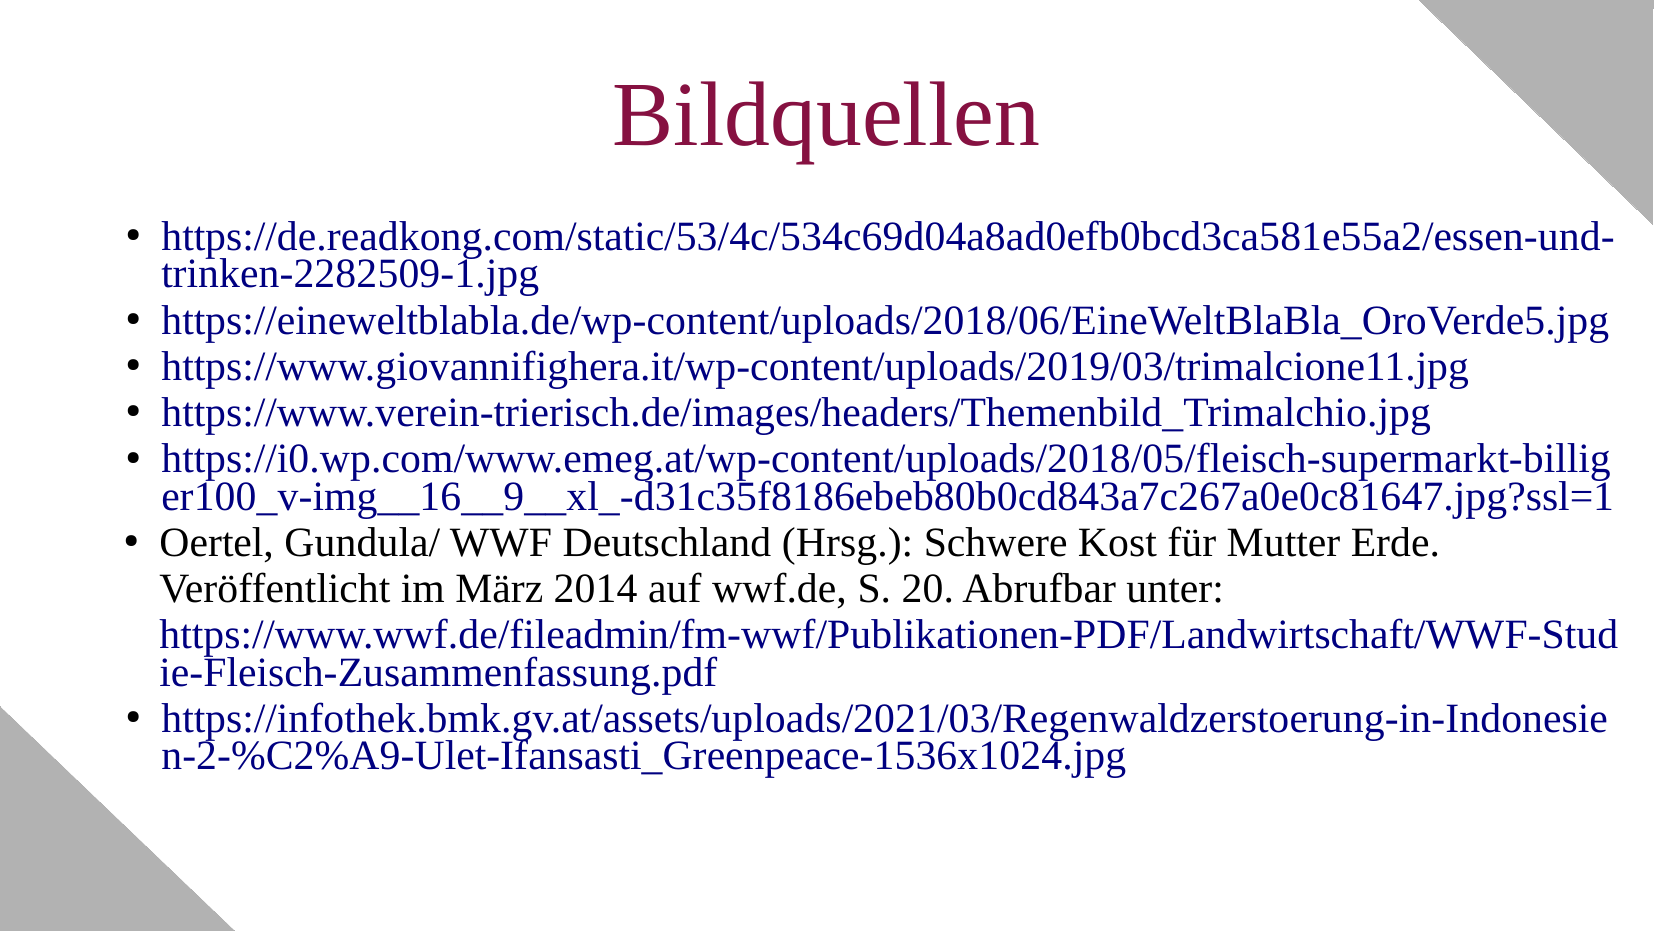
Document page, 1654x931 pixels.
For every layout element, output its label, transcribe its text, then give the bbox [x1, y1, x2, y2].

text_box [1419, 0, 1654, 225]
title Bildquellen [82, 37, 1571, 159]
text_box [0, 706, 235, 931]
text_box https://de.readkong.com/static/53/4c/534c69d04a8ad0efb0bcd3ca581e55a2/essen-und-trinken-2282509-1.jpg https://eineweltblabla.de/wp-content/uploads/2018/06/EineWeltBlaBla_OroVerde5.jpg https://www.giovannifighera.it/wp-content/uploads/2019/03/trimalcione11.jpg https://www.verein-trierisch.de/images/headers/Themenbild_Trimalchio.jpg https://i0.wp.com/www.emeg.at/wp-content/uploads/2018/05/fleisch-supermarkt-billiger100_v-img__16__9__xl_-d31c35f8186ebeb80b0cd843a7c267a0e0c81647.jpg?ssl=1 Oertel, Gundula/ WWF Deutschland (Hrsg.): Schwere Kost für Mutter Erde. Veröffentlicht im März 2014 auf wwf.de, S. 20. Abrufbar unter: https://www.wwf.de/fileadmin/fm-wwf/Publikationen-PDF/Landwirtschaft/WWF-Studie-Fleisch-Zusammenfassung.pdf https://infothek.bmk.gv.at/assets/uploads/2021/03/Regenwaldzerstoerung-in-Indonesien-2-%C2%A9-Ulet-Ifansasti_Greenpeace-1536x1024.jpg [73, 159, 1637, 673]
